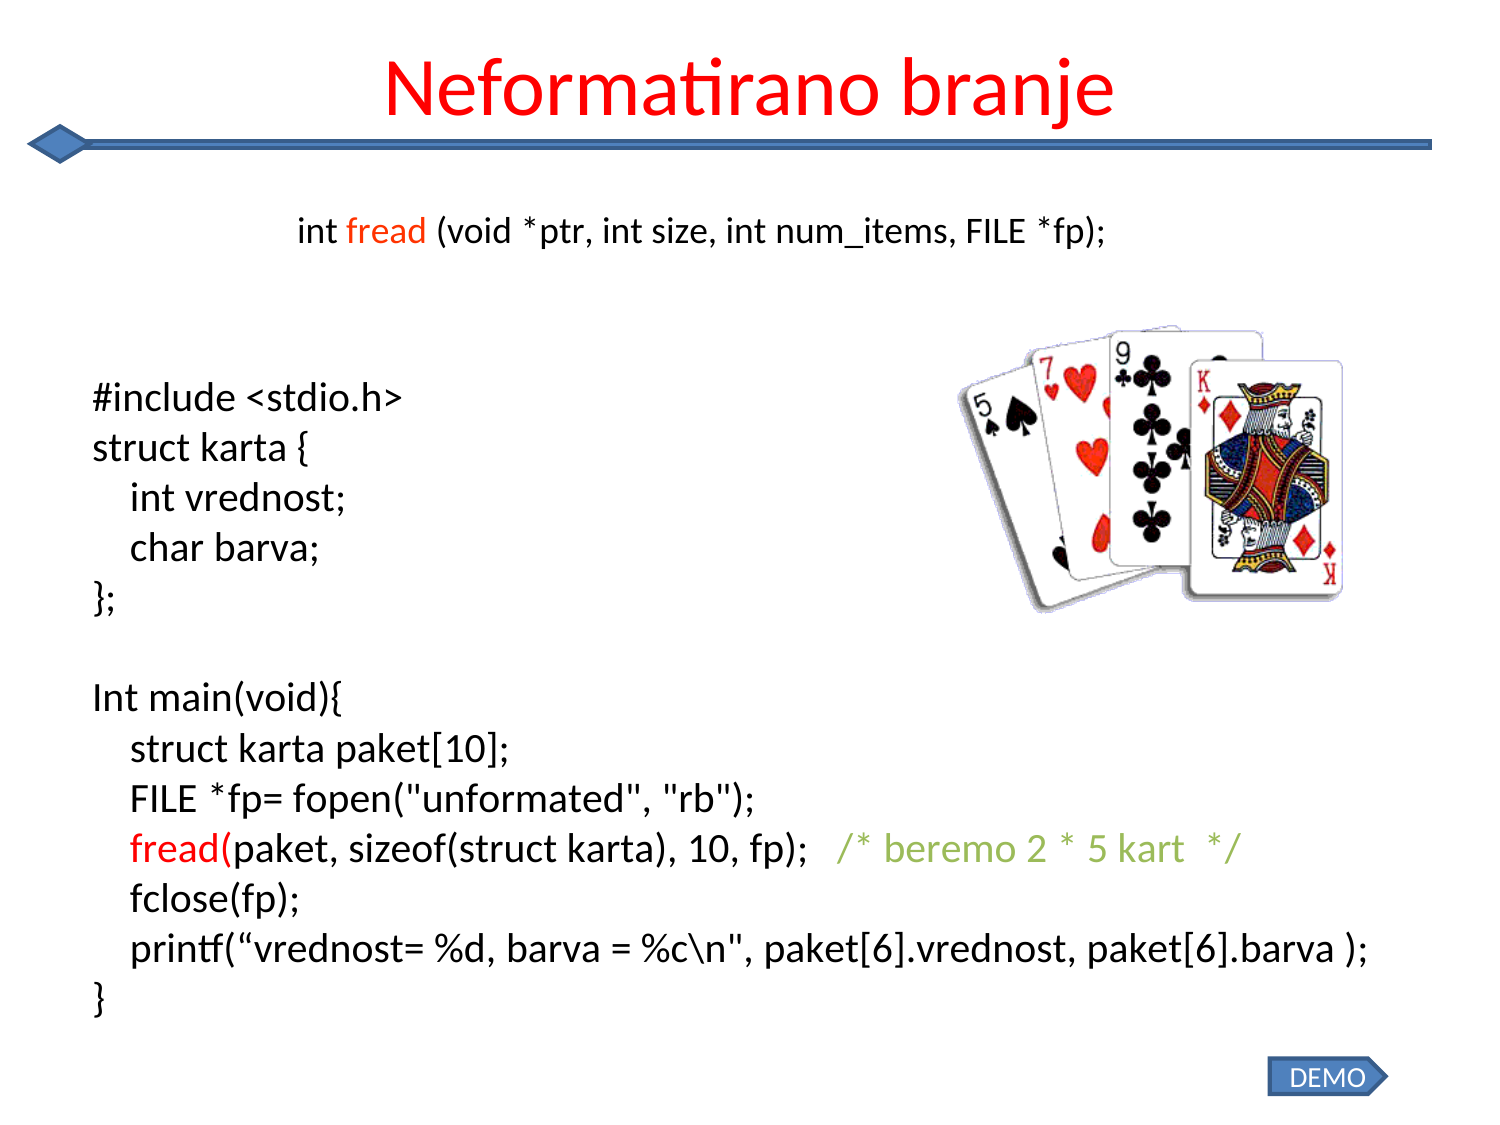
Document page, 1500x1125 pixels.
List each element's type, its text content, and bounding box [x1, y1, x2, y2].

title Neformatirano branje [75, 23, 1426, 141]
text_box [41, 184, 1471, 1059]
text_box DEMO [1269, 1058, 1386, 1094]
text_box #include <stdio.h> struct karta { int vrednost; char barva; }; Int main(void){ struct karta paket[10]; FILE *fp= fopen("unformated", "rb"); fread(paket, sizeof(struct karta), 10, fp); /* beremo 2 * 5 kart */ fclose(fp); printf(“vrednost= %d, barva = %c\n", paket[6].vrednost, paket[6].barva ); } [77, 362, 1384, 1029]
text_box int fread (void *ptr, int size, int num_items, FILE *fp); [282, 198, 1122, 259]
picture [950, 312, 1351, 615]
